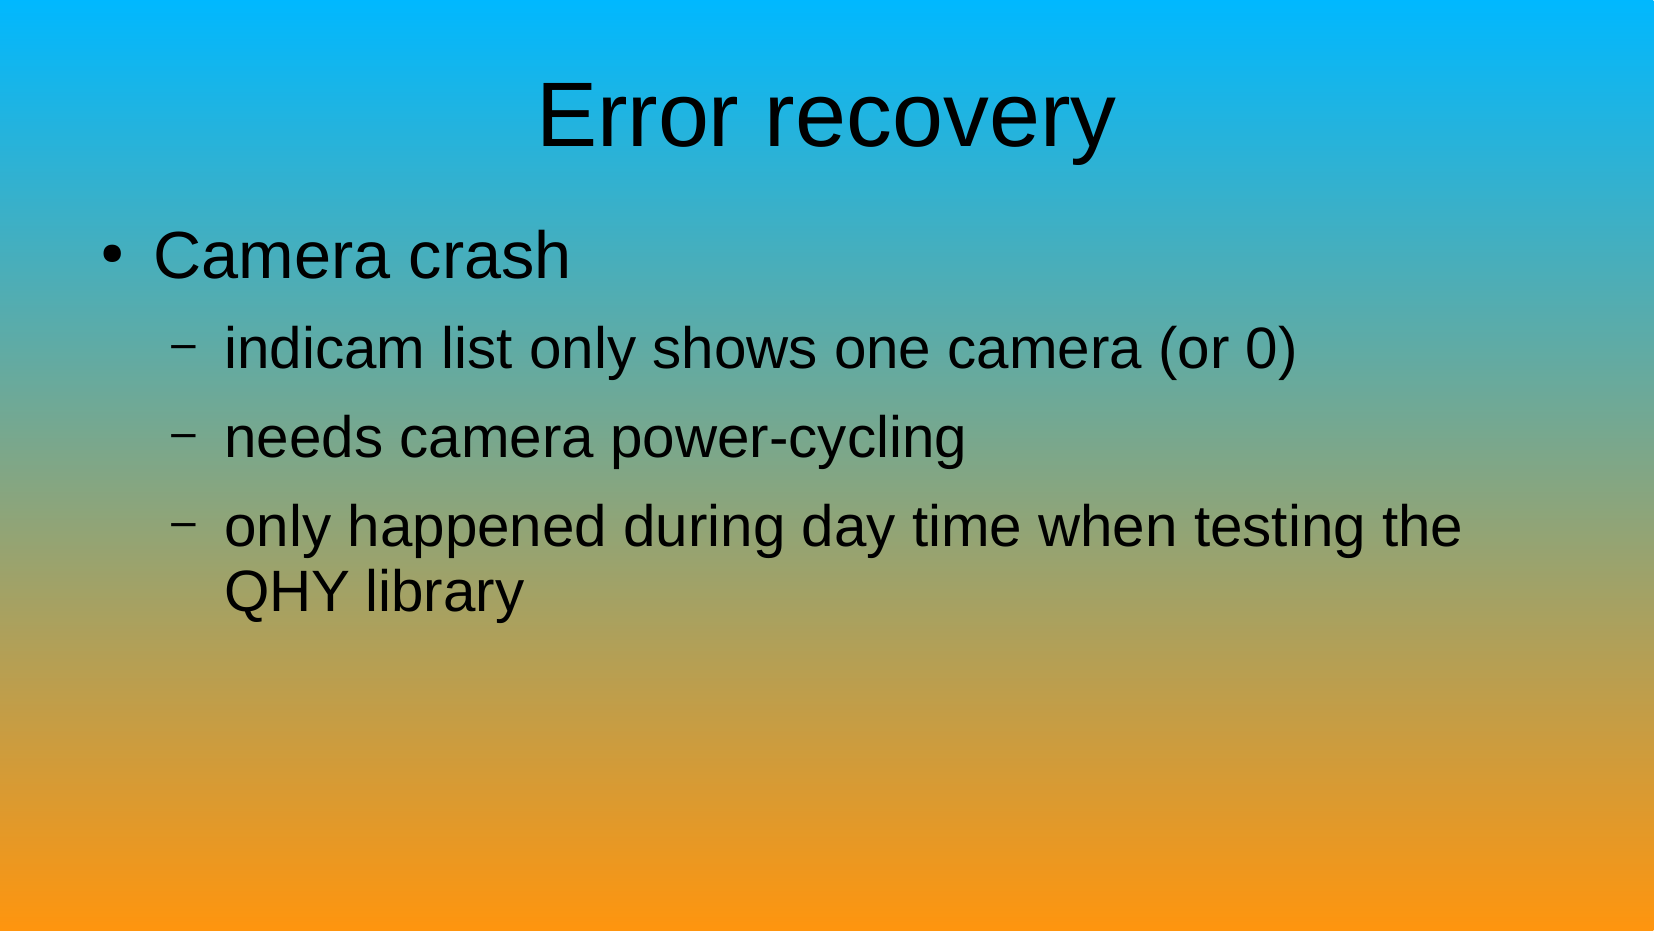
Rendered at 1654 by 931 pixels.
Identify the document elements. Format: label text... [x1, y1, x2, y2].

title Error recovery [82, 37, 1571, 193]
list Camera crash indicam list only shows one camera (or 0) needs camera power-cycling only happened during day time when testing the QHY library [82, 217, 1571, 758]
